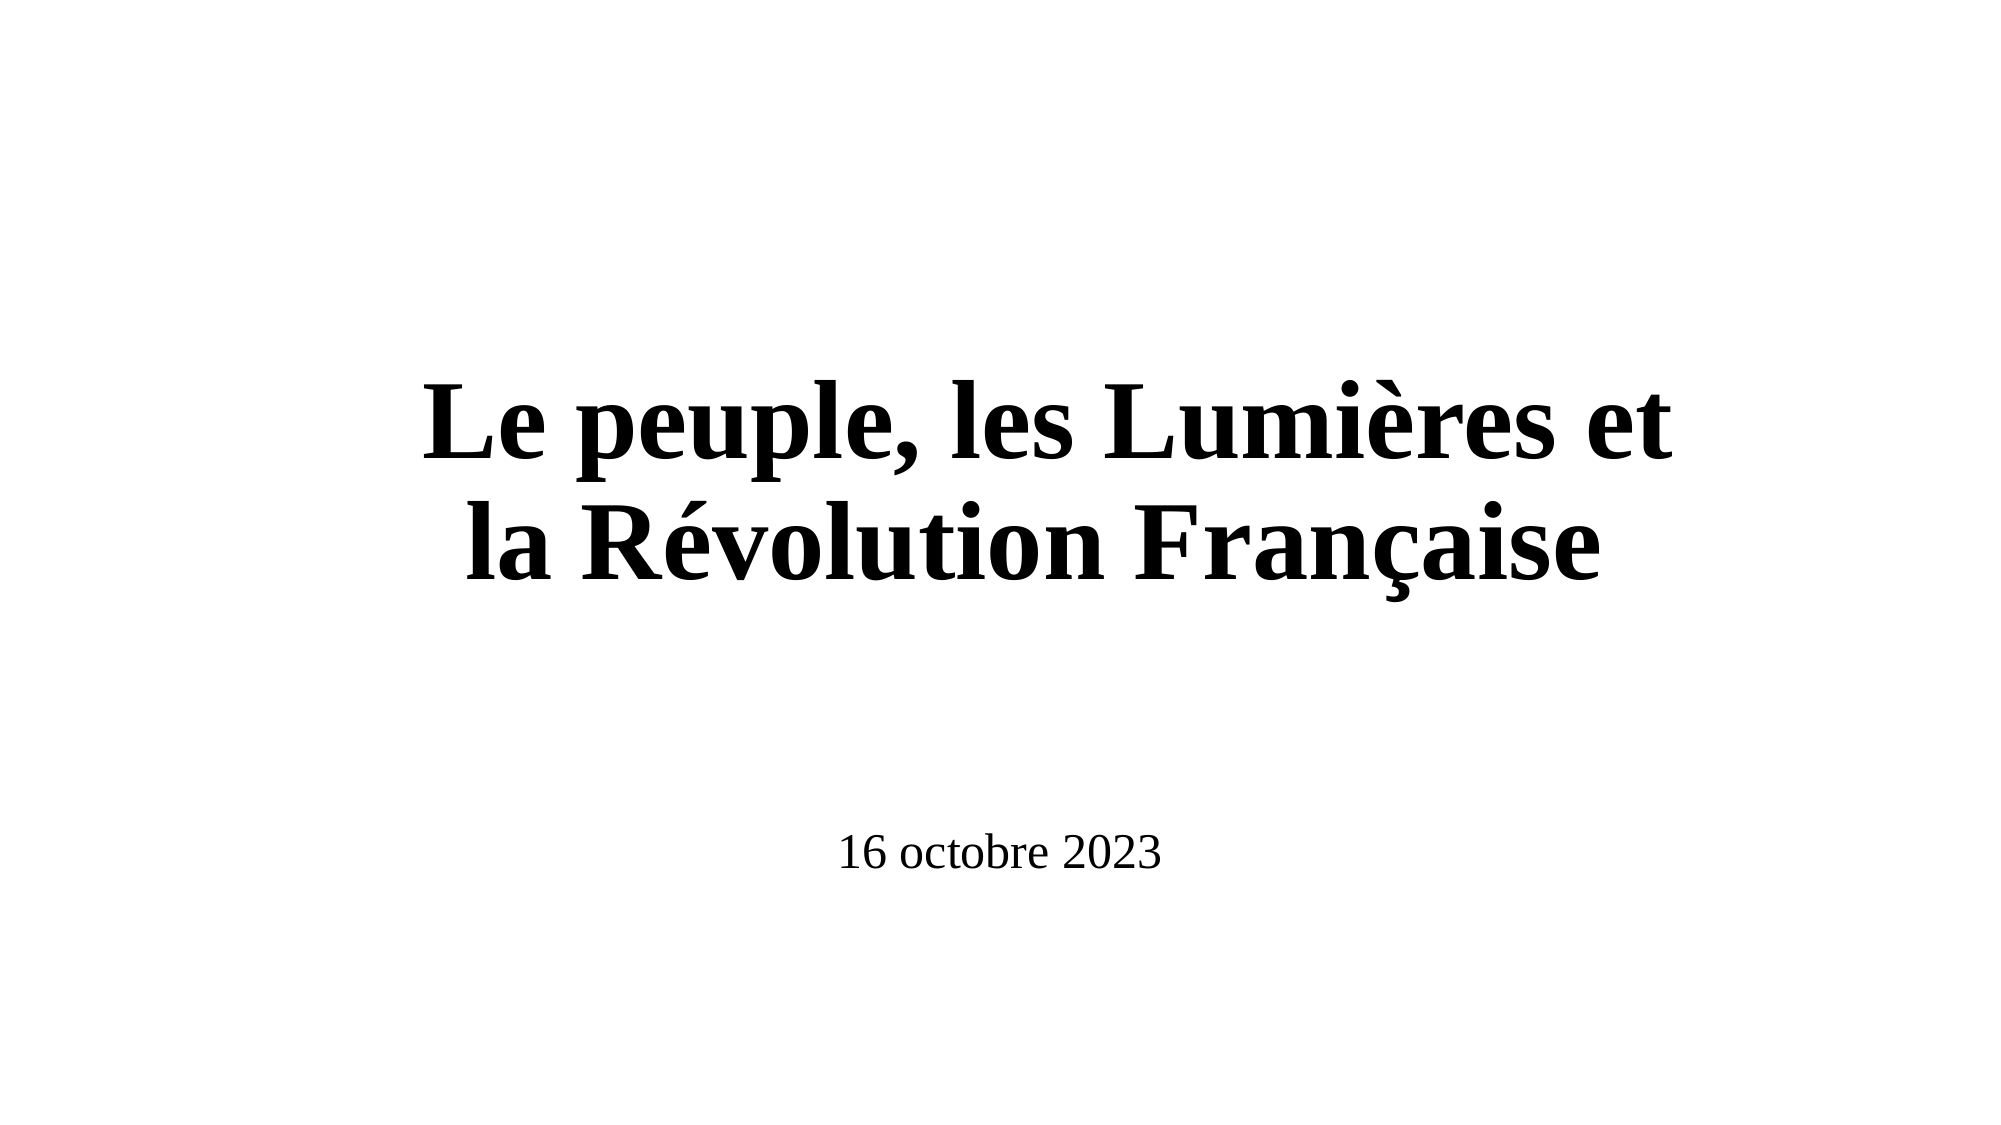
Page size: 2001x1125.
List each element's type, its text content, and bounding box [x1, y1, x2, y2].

subtitle 16 octobre 2023 [474, 817, 1525, 933]
title Le peuple, les Lumières et la Révolution Française [367, 138, 1730, 612]
